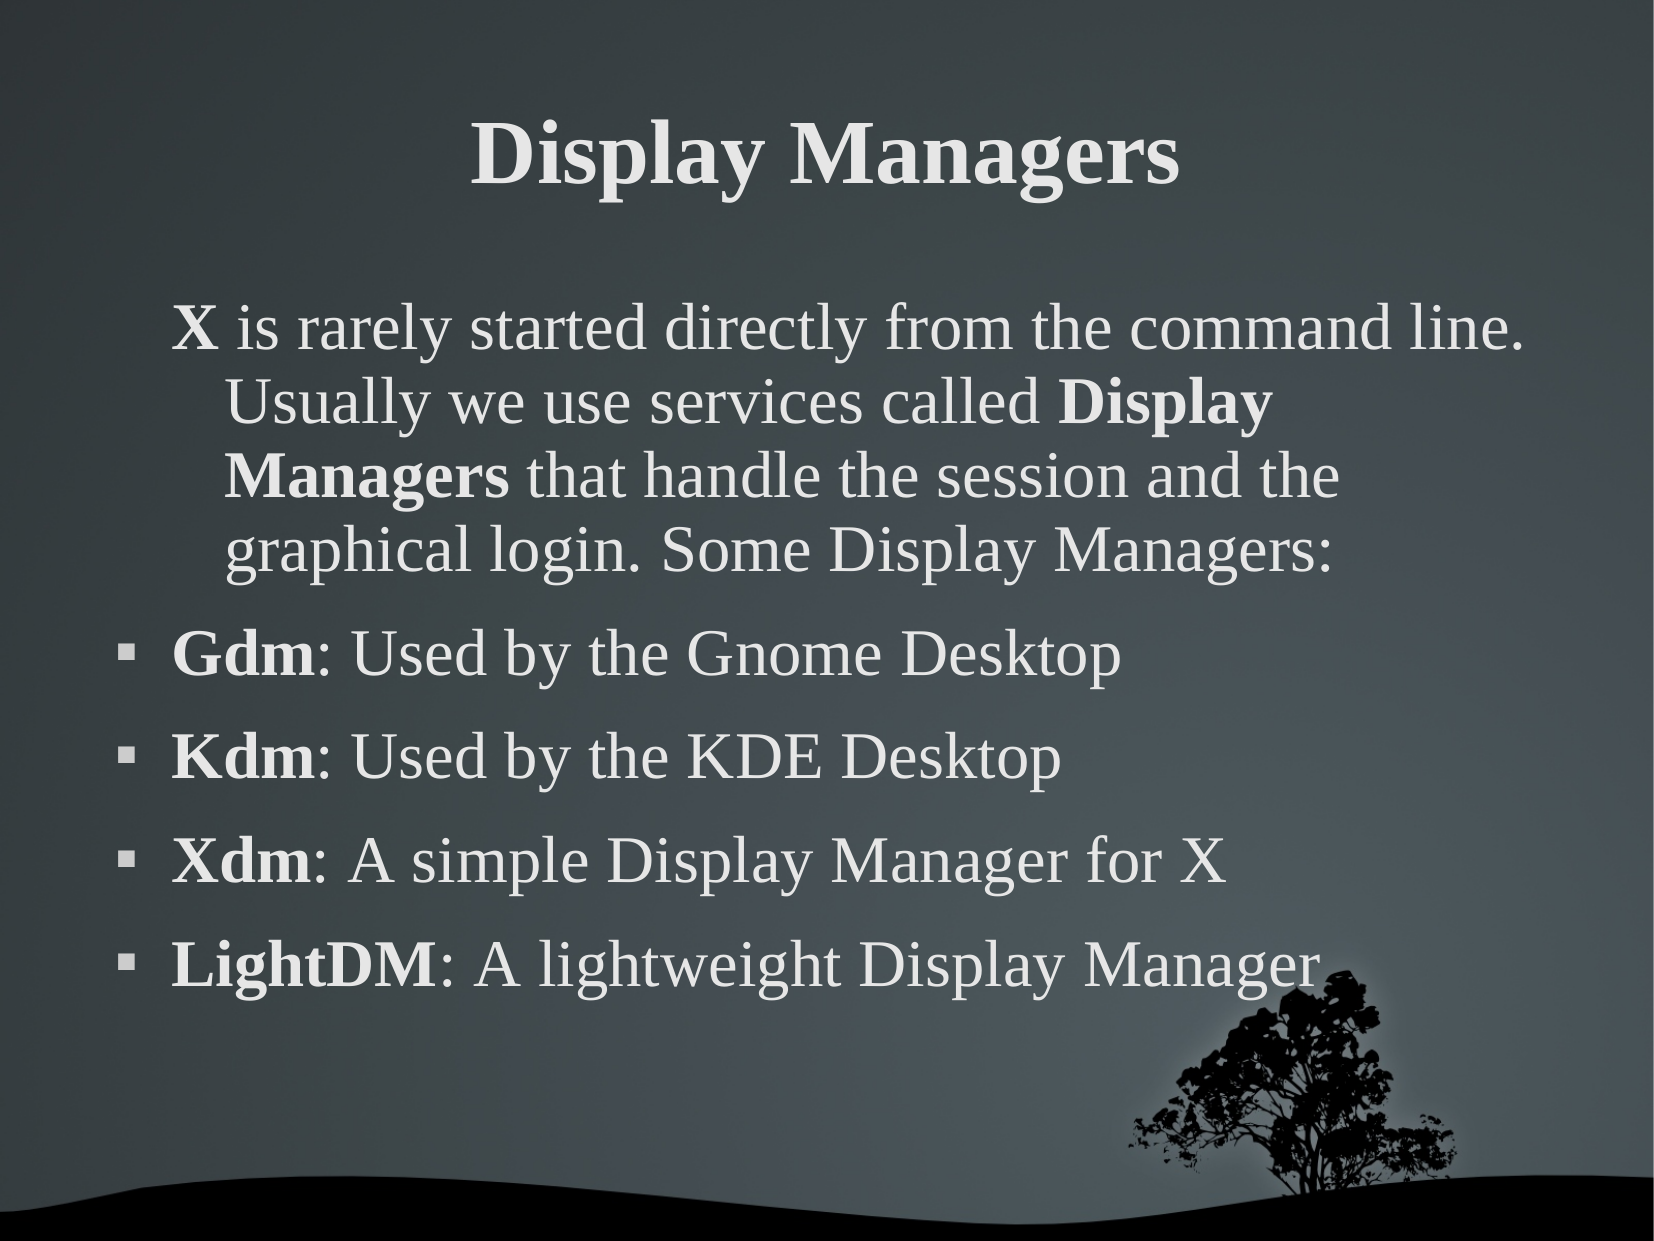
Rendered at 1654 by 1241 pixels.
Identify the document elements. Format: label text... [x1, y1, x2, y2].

list X is rarely started directly from the command line. Usually we use services called Display Managers that handle the session and the graphical login. Some Display Managers: Gdm: Used by the Gnome Desktop Kdm: Used by the KDE Desktop Xdm: A simple Display Manager for X LightDM: A lightweight Display Manager [82, 290, 1571, 1109]
title Display Managers [82, 49, 1571, 257]
picture [0, 0, 1654, 1241]
